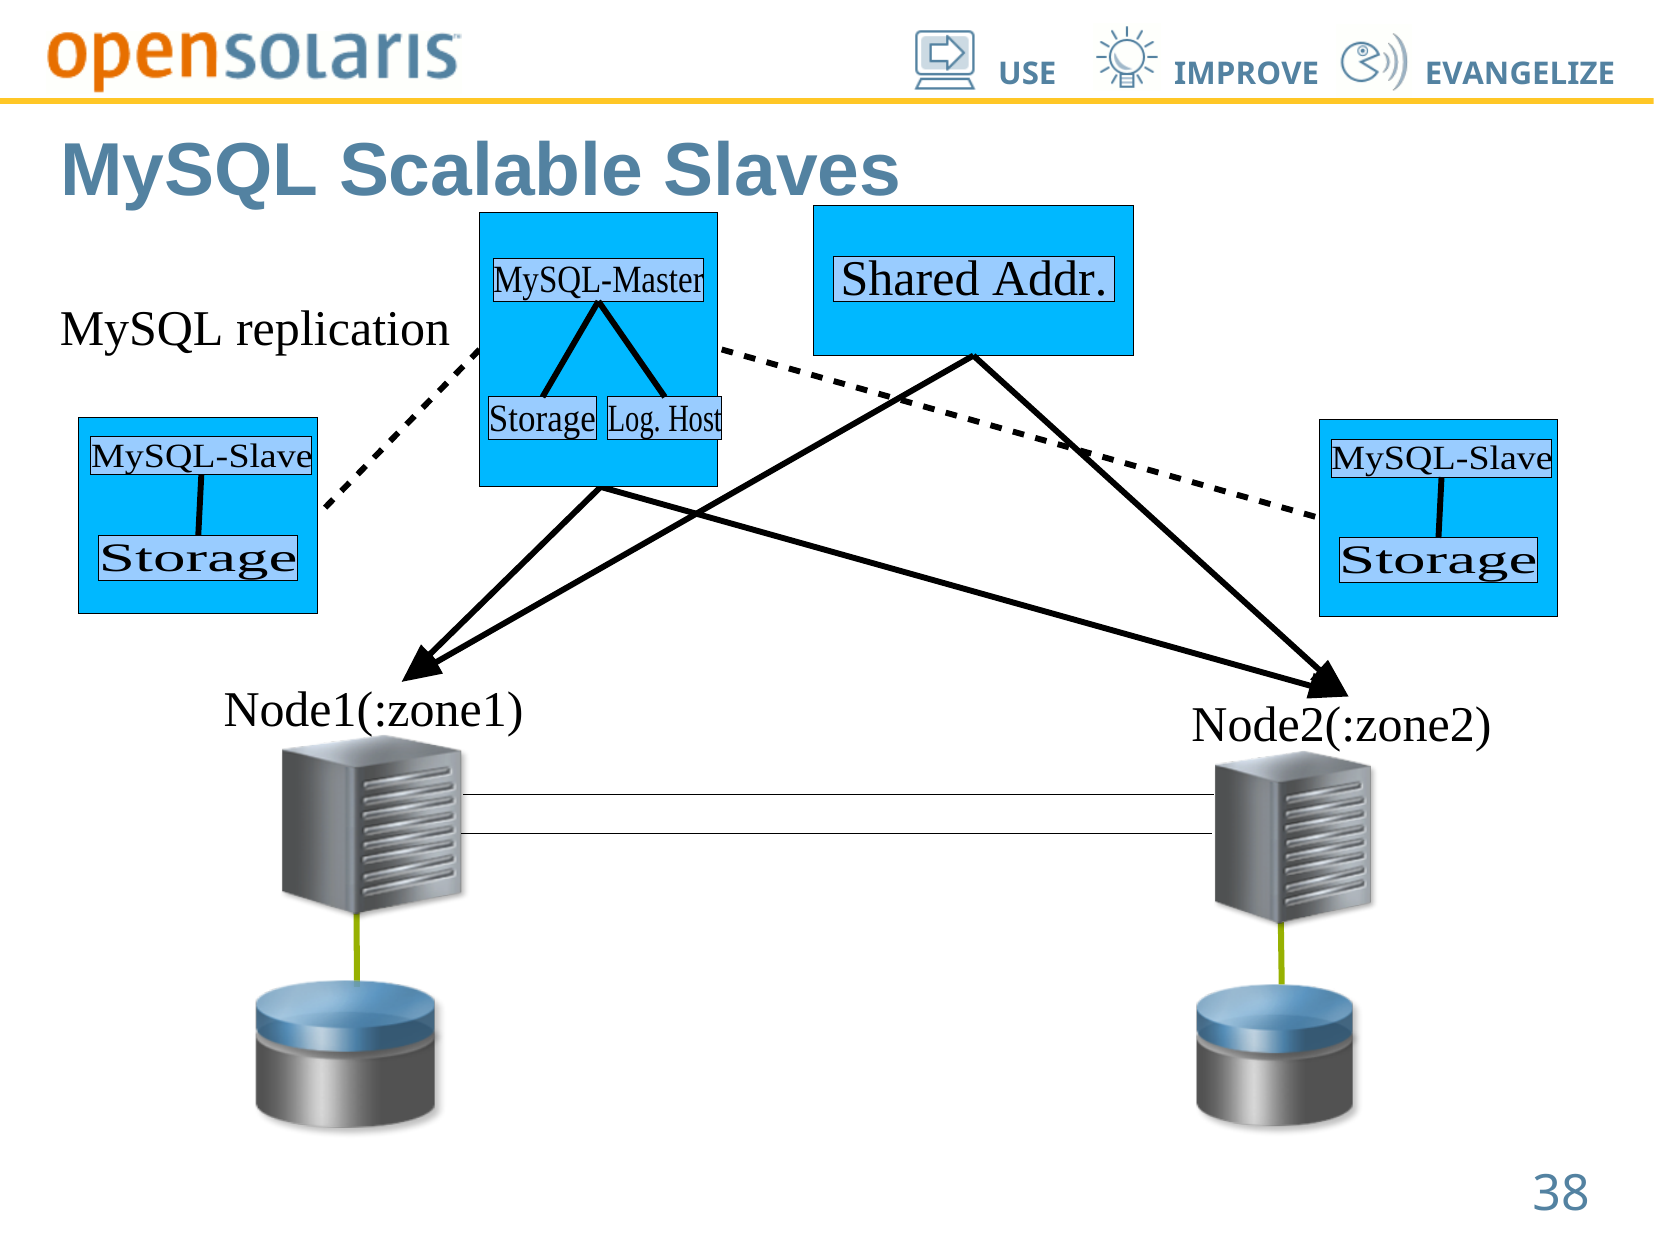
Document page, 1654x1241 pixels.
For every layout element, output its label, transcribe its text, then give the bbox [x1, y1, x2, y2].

text_box Storage [98, 535, 298, 581]
text_box Shared Addr. [833, 256, 1115, 302]
picture [1194, 983, 1366, 1138]
text_box Log. Host [607, 396, 722, 440]
text_box [479, 212, 718, 487]
text_box [813, 205, 1134, 356]
picture [1093, 23, 1161, 91]
text_box Node2(:zone2) [1191, 696, 1506, 752]
picture [46, 31, 462, 94]
picture [907, 22, 983, 98]
text_box Node1(:zone1) [223, 681, 581, 738]
picture [281, 738, 473, 922]
picture [253, 979, 450, 1140]
text_box MySQL-Slave [90, 436, 312, 475]
text_box MySQL-Master [493, 258, 704, 302]
text_box [78, 417, 318, 614]
text_box Storage [1339, 537, 1538, 583]
text_box MySQL-Slave [1331, 439, 1552, 478]
text_box MySQL replication [59, 300, 449, 357]
text_box Storage [488, 396, 597, 440]
text_box [1319, 419, 1558, 617]
picture [1336, 24, 1412, 98]
title MySQL Scalable Slaves [60, 124, 1534, 214]
picture [1214, 752, 1381, 931]
